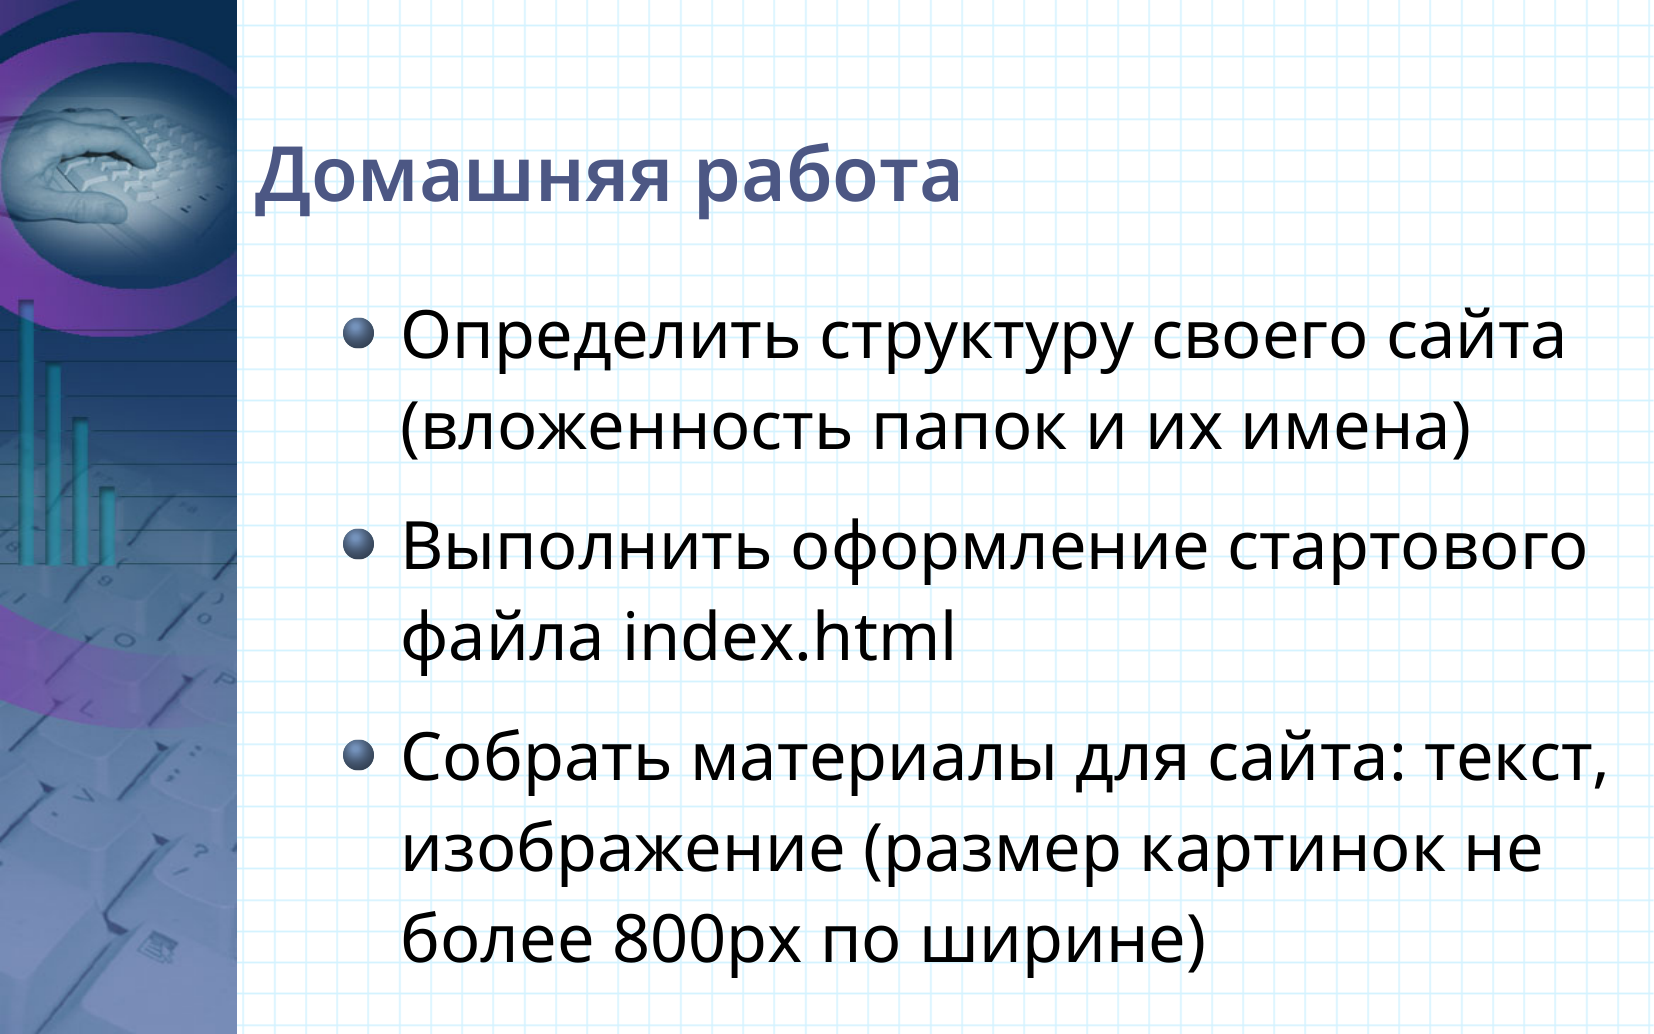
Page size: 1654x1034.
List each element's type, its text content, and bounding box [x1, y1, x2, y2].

list Определить структуру своего сайта (вложенность папок и их имена) Выполнить оформление стартового файла index.html Собрать материалы для сайта: текст, изображение (размер картинок не более 800px по ширине) [259, 287, 1619, 907]
picture [0, 0, 1654, 1034]
title Домашняя работа [254, 85, 1640, 259]
